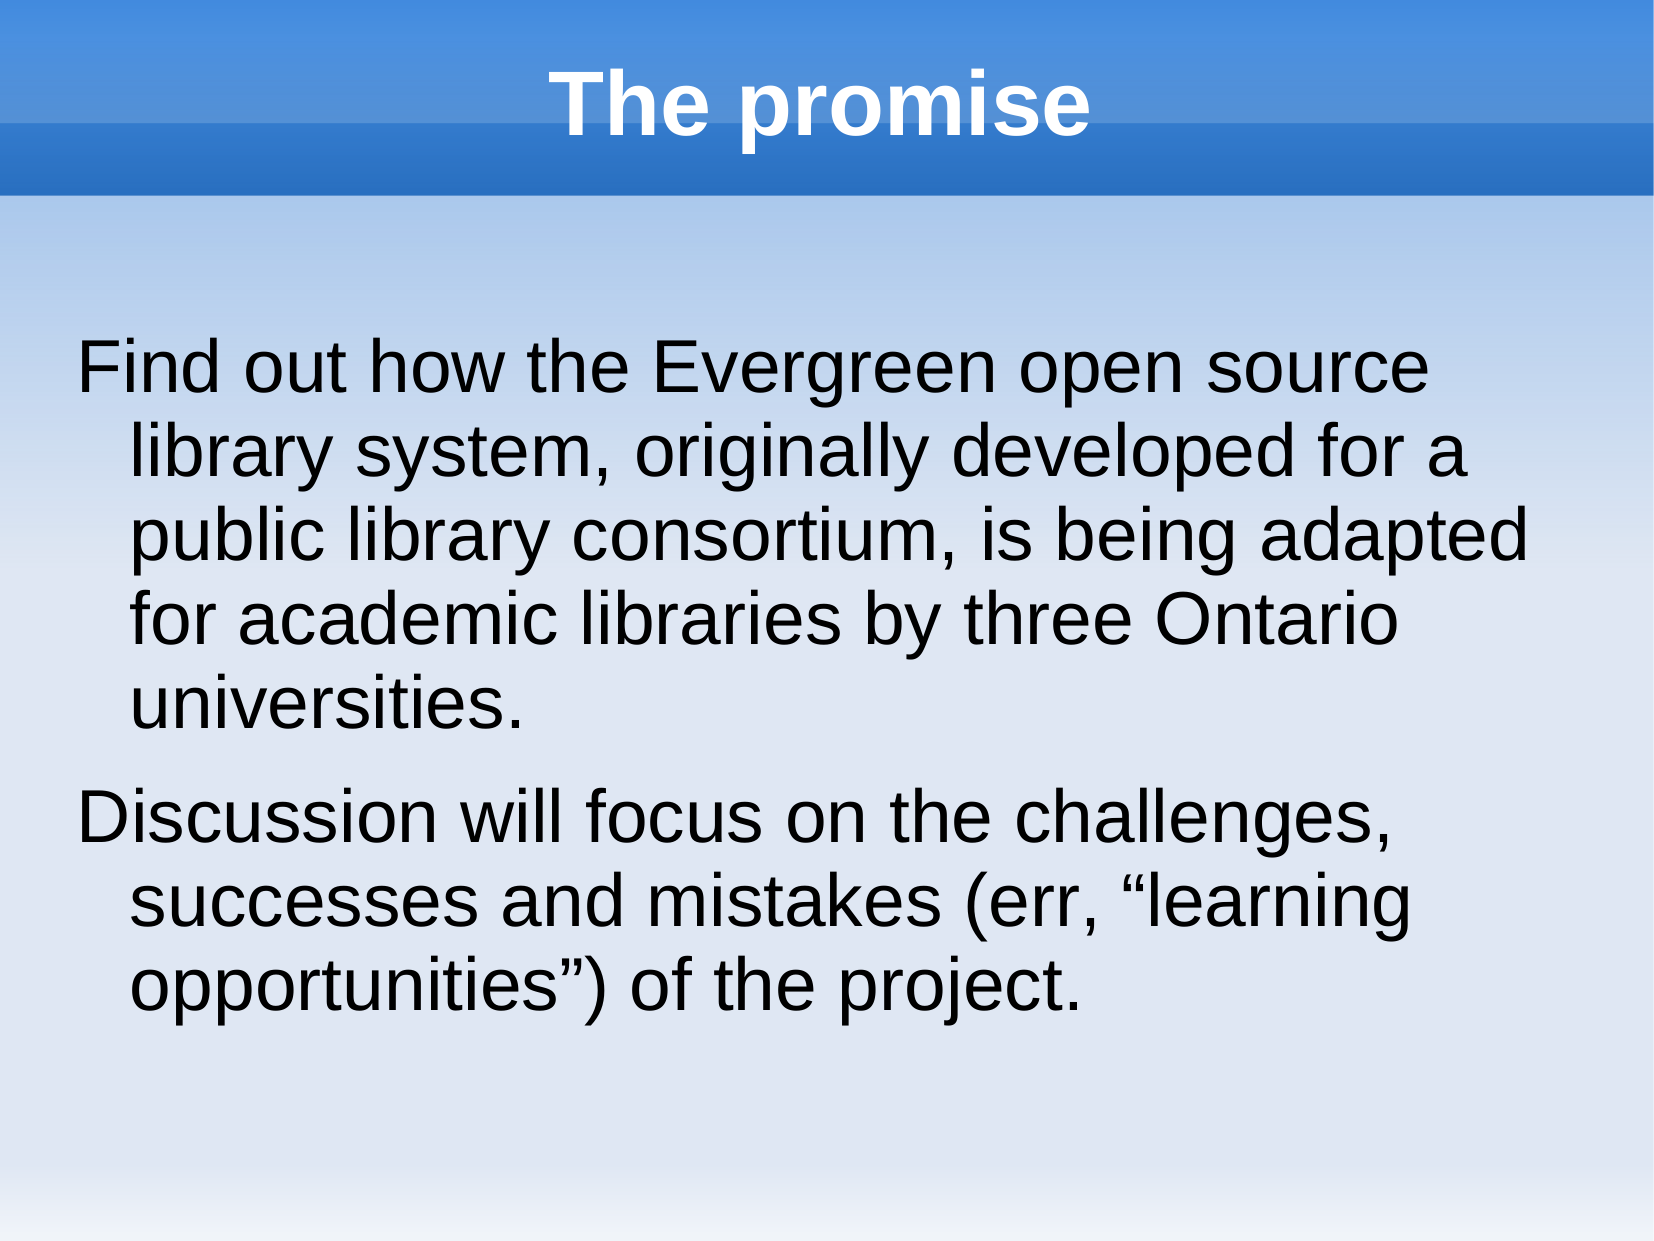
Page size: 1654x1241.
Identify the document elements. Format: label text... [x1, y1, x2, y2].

text_box Find out how the Evergreen open source library system, originally developed for a public library consortium, is being adapted for academic libraries by three Ontario universities. Discussion will focus on the challenges, successes and mistakes (err, “learning opportunities”) of the project. [59, 324, 1595, 1027]
picture [0, 0, 1654, 1241]
title The promise [76, 0, 1565, 208]
